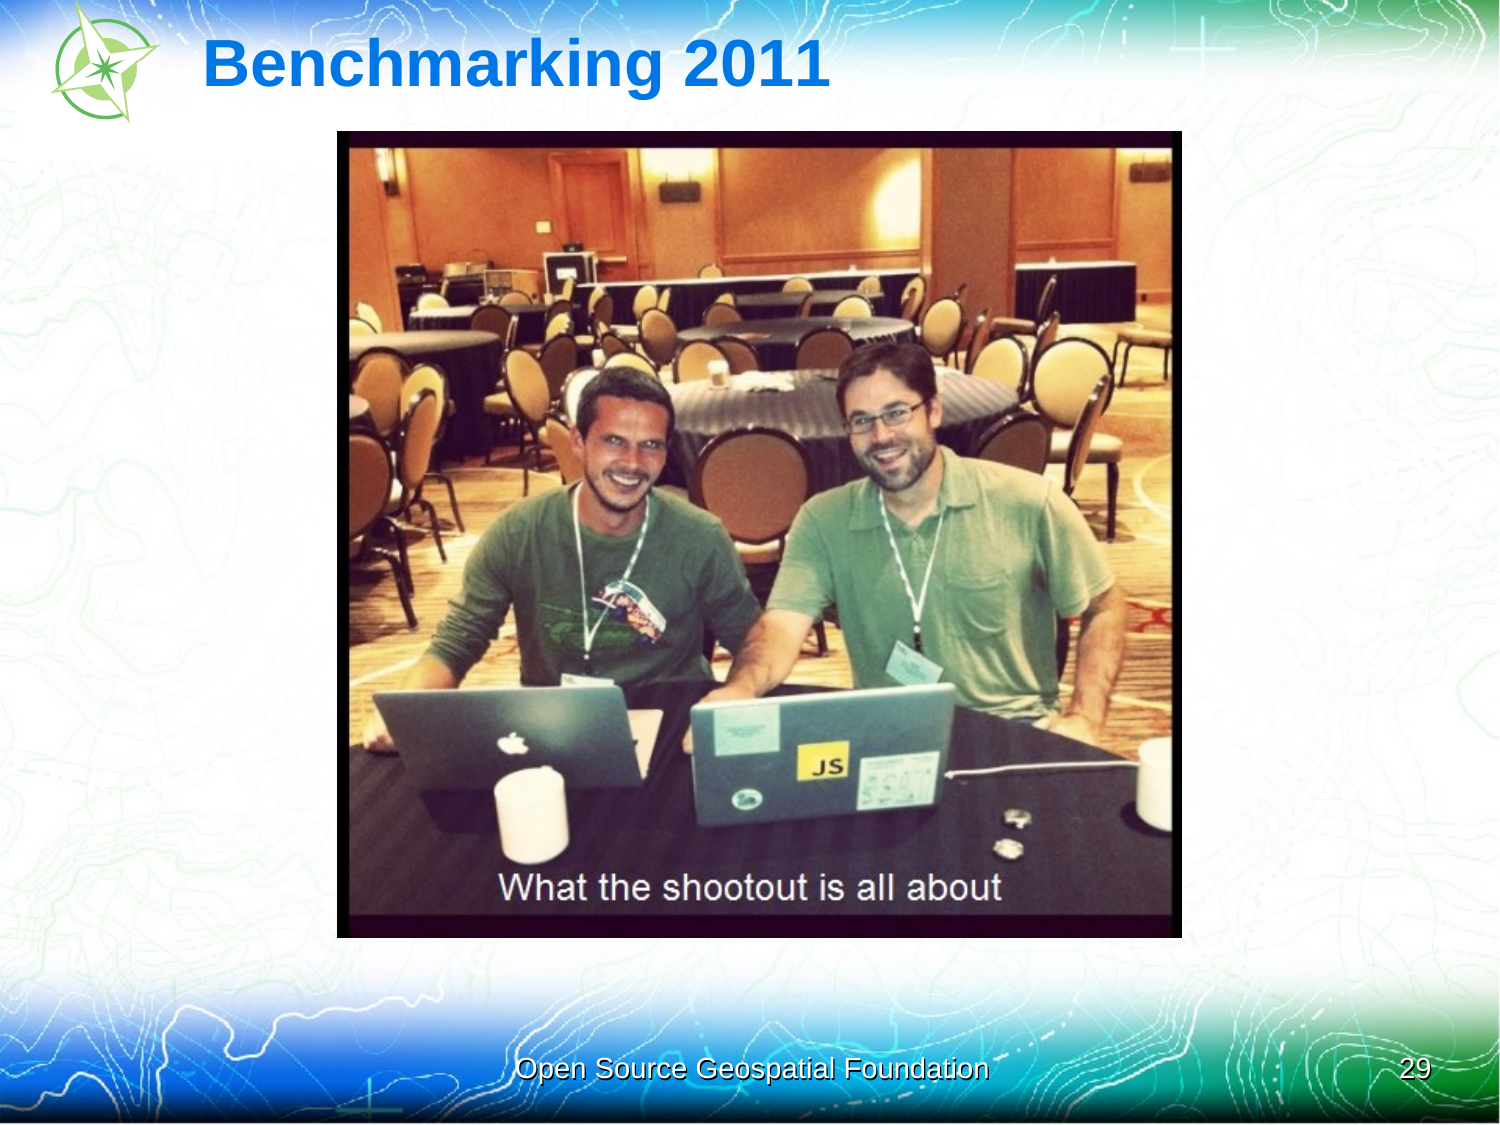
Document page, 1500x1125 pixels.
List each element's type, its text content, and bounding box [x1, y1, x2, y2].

title Benchmarking 2011 [187, 11, 1487, 113]
text_box Open Source Geospatial Foundation [383, 1045, 1122, 1112]
text_box <number> [1134, 1045, 1447, 1112]
picture [0, 0, 1500, 1125]
